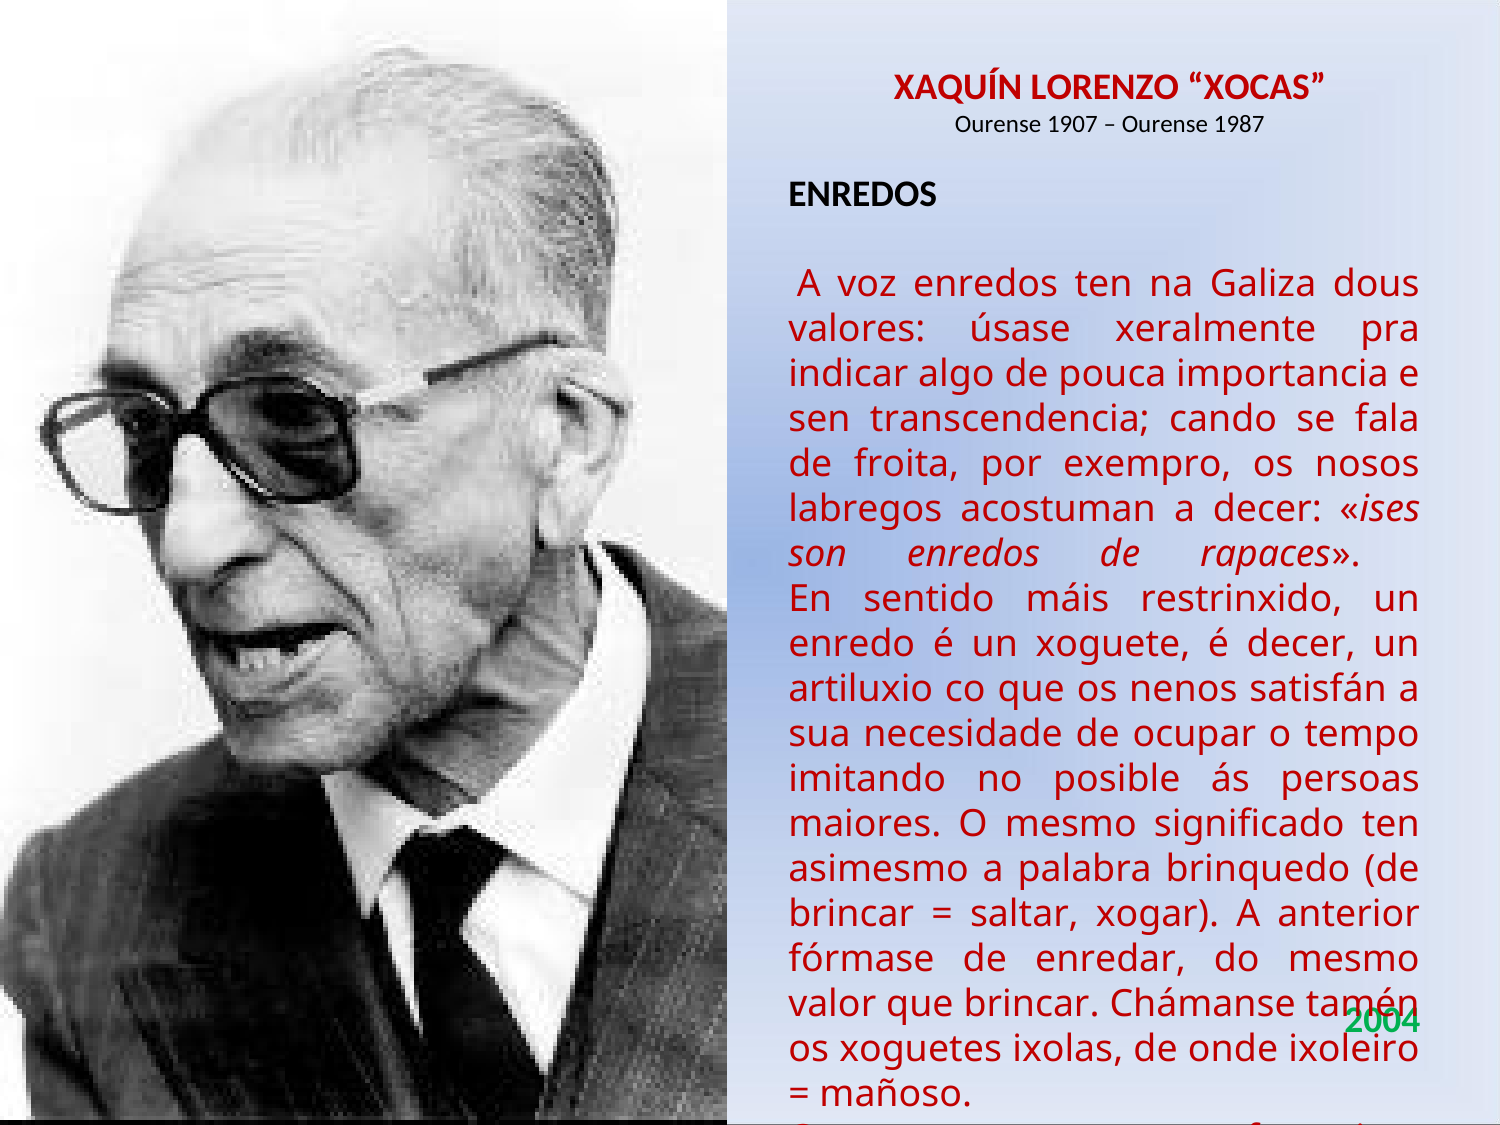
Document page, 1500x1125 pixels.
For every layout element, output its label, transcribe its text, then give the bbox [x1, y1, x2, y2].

picture [0, 0, 1500, 1125]
text_box XAQUÍN LORENZO “XOCAS” Ourense 1907 – Ourense 1987 [809, 54, 1412, 146]
text_box ENREDOS A voz enredos ten na Galiza dous valores: úsase xeralmente pra indicar algo de pouca importancia e sen transcendencia; cando se fala de froita, por exempro, os nosos labregos acostuman a decer: «ises son enredos de rapaces». En sentido máis restrinxido, un enredo é un xoguete, é decer, un artiluxio co que os nenos satisfán a sua necesidade de ocupar o tempo imitando no posible ás persoas maiores. O mesmo significado ten asimesmo a palabra brinquedo (de brincar = saltar, xogar). A anterior fórmase de enredar, do mesmo valor que brincar. Chámanse tamén os xoguetes ixolas, de onde ixoleiro = mañoso. O xoguete non ten fronteiras xeográficas nen cronolóxicas; en tódolos pobos e en tódalas épocas móstrasenos a existencia dista industria infantil. [773, 160, 1436, 1125]
